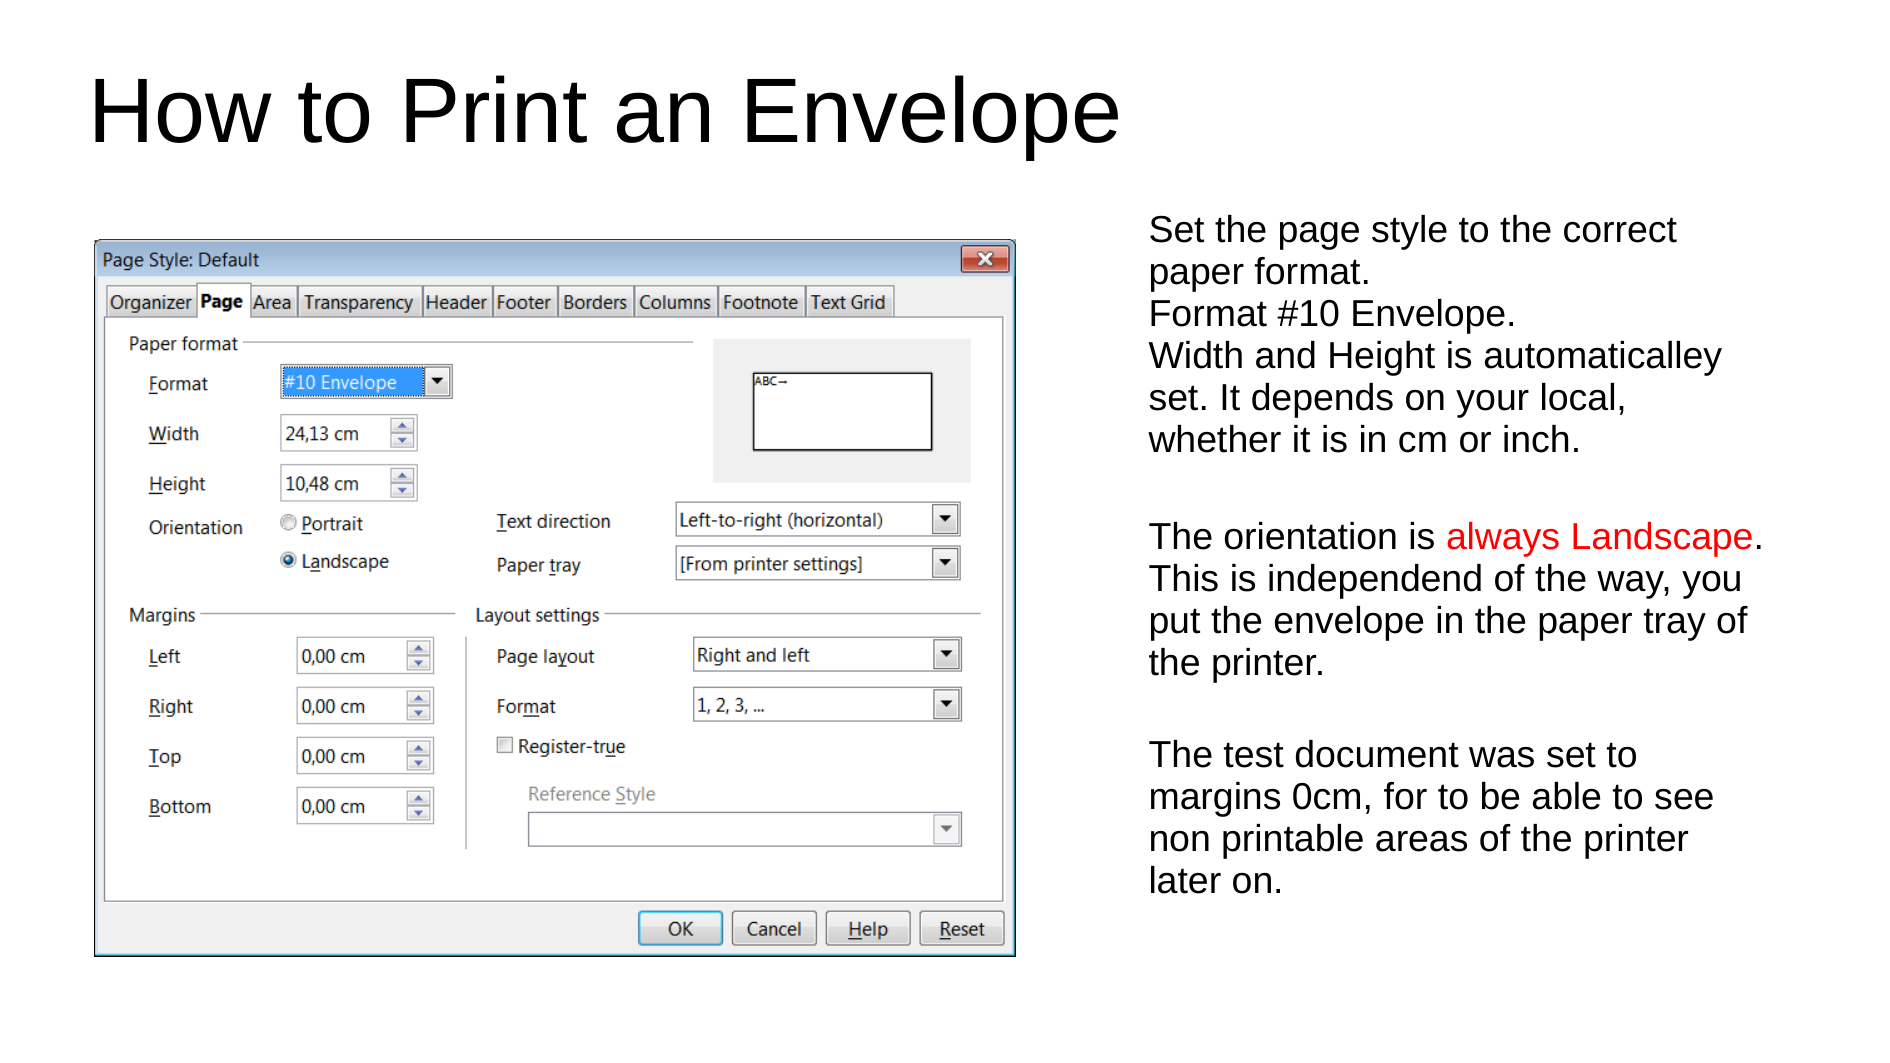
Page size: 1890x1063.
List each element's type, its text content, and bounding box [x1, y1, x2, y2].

title How to Print an Envelope [59, 29, 1831, 266]
picture [94, 239, 1016, 957]
text_box The orientation is always Landscape. This is independend of the way, you put the envelope in the paper tray of the printer. [1133, 507, 1808, 691]
text_box The test document was set to margins 0cm, for to be able to see non printable areas of the printer later on. [1133, 726, 1749, 910]
text_box Set the page style to the correct paper format. Format #10 Envelope. Width and Height is automaticalley set. It depends on your local, whether it is in cm or inch. [1133, 200, 1784, 468]
